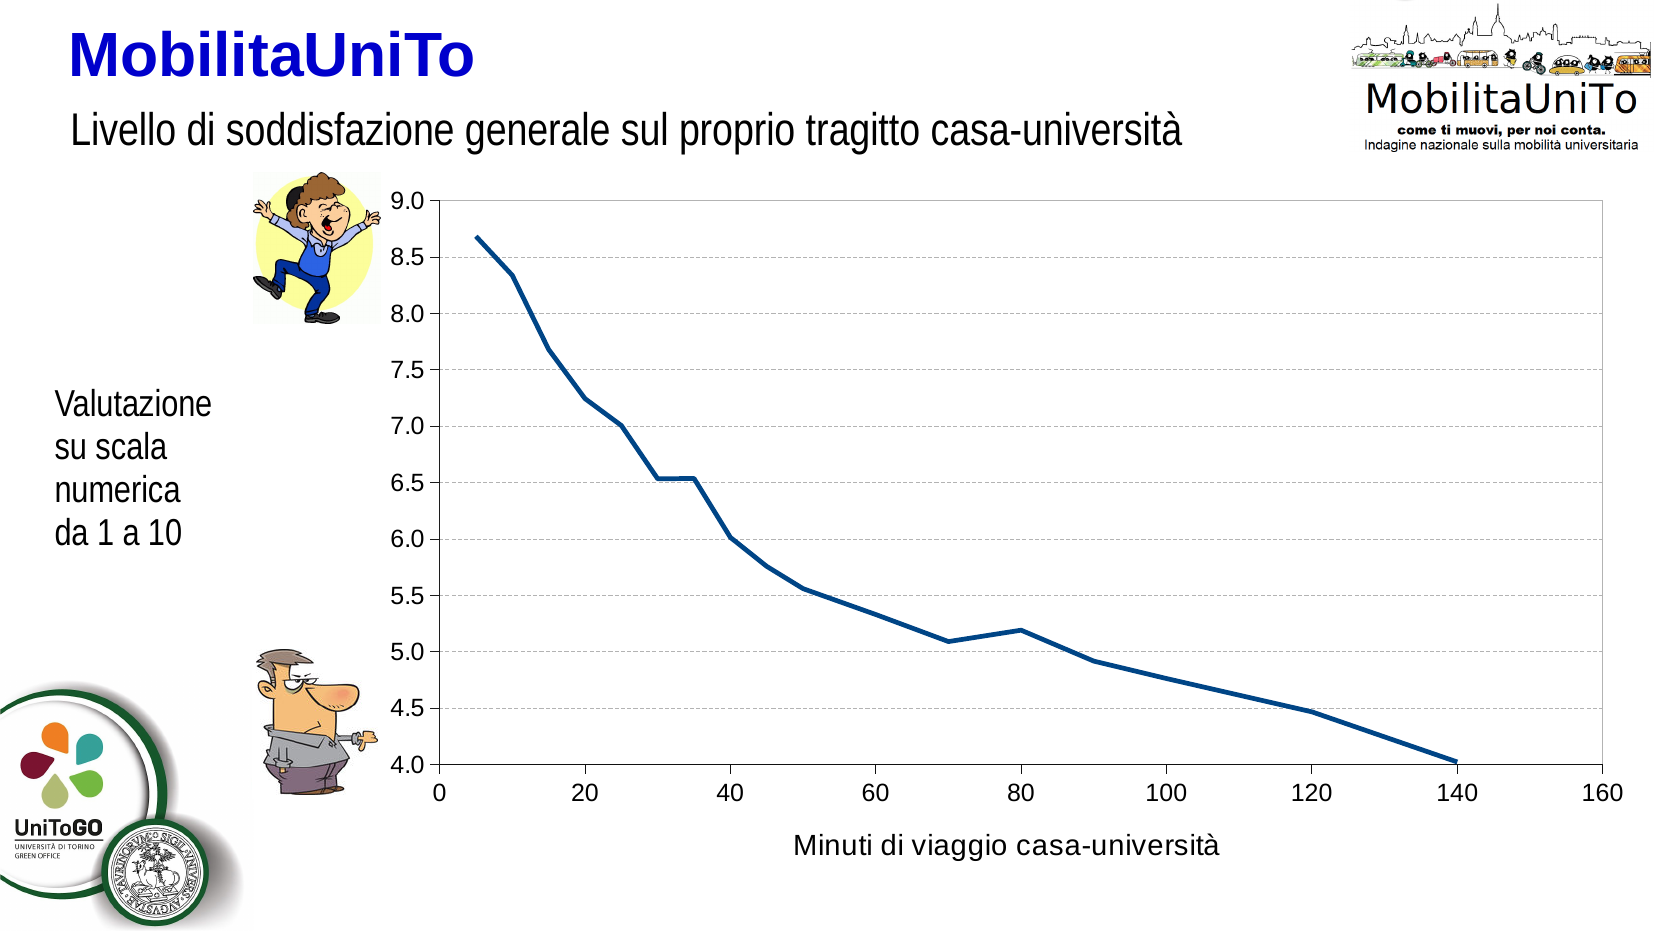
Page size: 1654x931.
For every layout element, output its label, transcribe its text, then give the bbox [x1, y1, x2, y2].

text_box MobilitaUniTo [53, 12, 501, 97]
picture [253, 172, 381, 324]
chart [364, 172, 1650, 896]
text_box Livello di soddisfazione generale sul proprio tragitto casa-università [70, 102, 1458, 156]
picture [1349, 0, 1654, 152]
text_box Valutazione su scala numerica da 1 a 10 [39, 373, 233, 561]
picture [0, 644, 381, 931]
